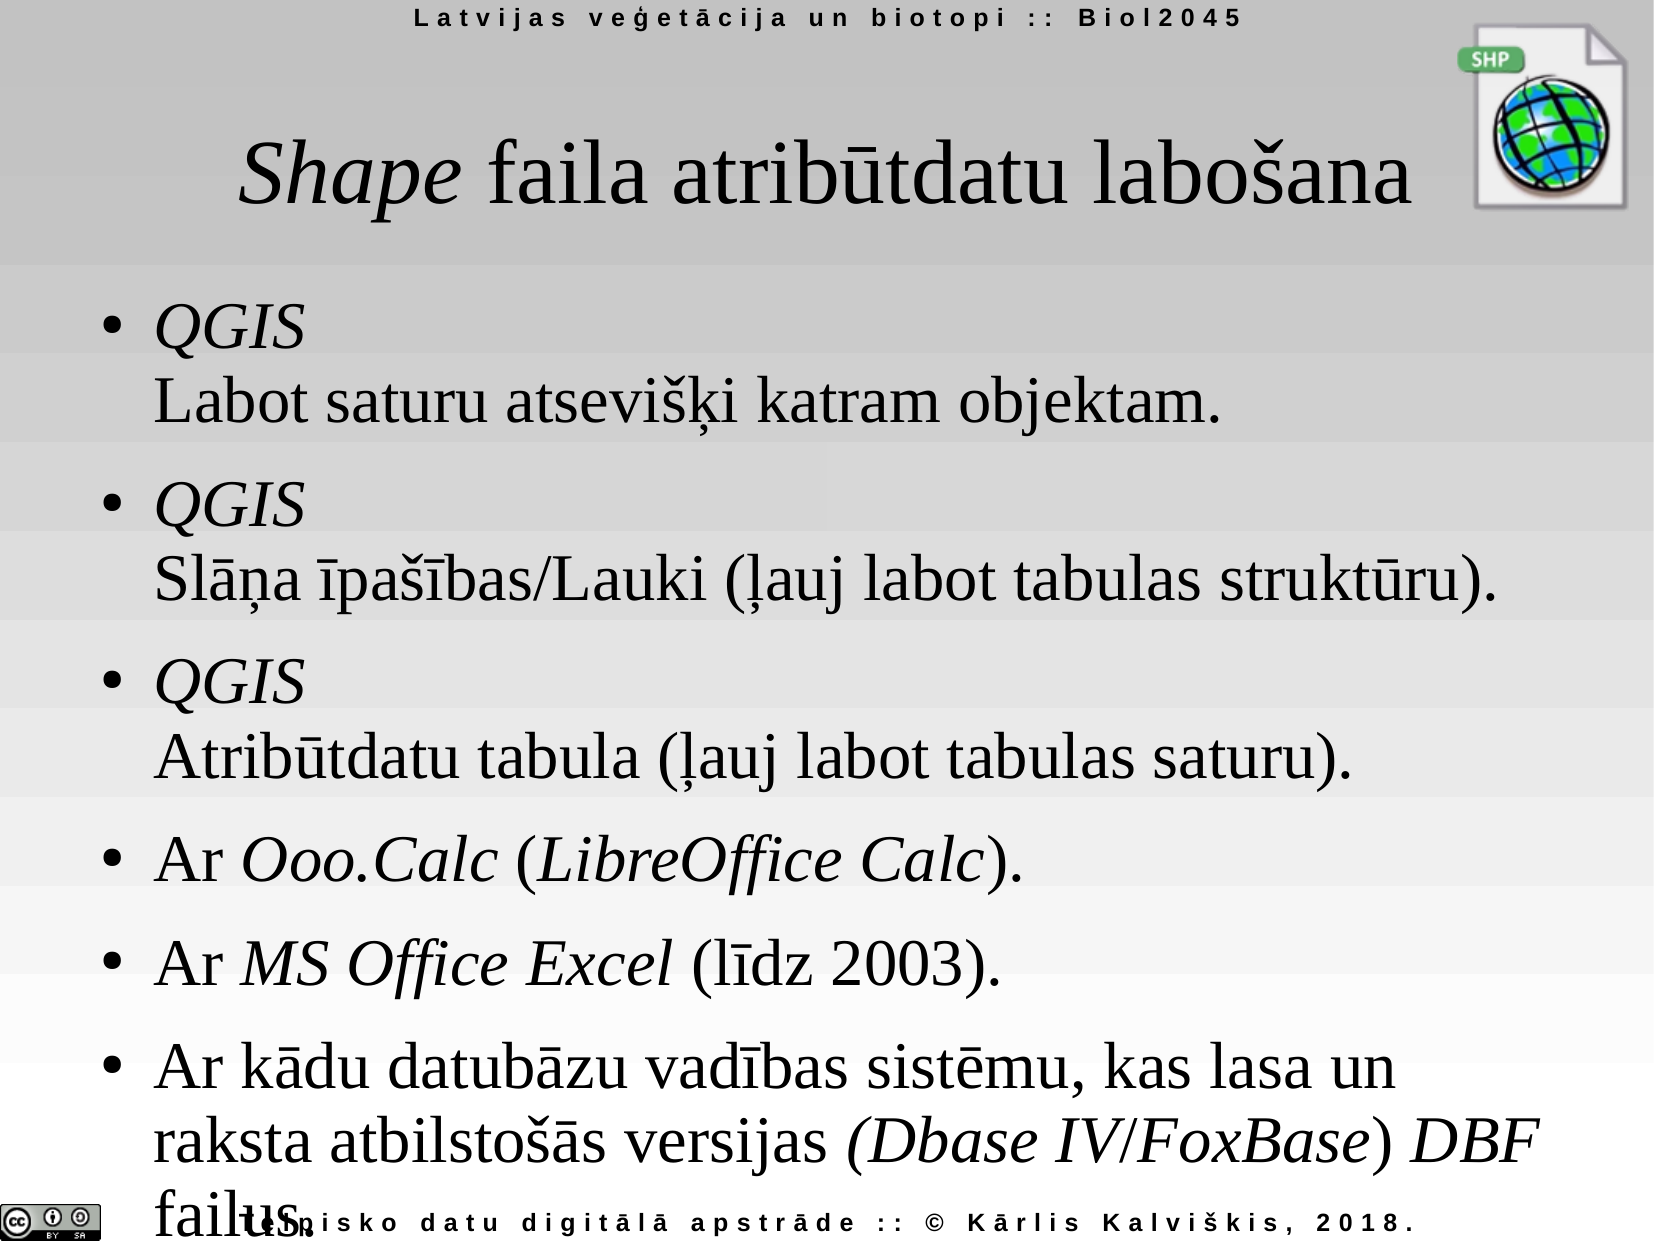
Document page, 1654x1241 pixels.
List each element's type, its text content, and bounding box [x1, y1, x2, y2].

title Shape faila atribūtdatu labošana [29, 56, 1625, 289]
picture [0, 0, 1654, 1241]
list QGIS Labot saturu atsevišķi katram objektam. QGIS Slāņa īpašības/Lauki (ļauj labot tabulas struktūru). QGIS Atribūtdatu tabula (ļauj labot tabulas saturu). Ar Ooo.Calc (LibreOffice Calc). Ar MS Office Excel (līdz 2003). Ar kādu datubāzu vadības sistēmu, kas lasa un raksta atbilstošās versijas (Dbase IV/FoxBase) DBF failus. [82, 289, 1571, 1102]
